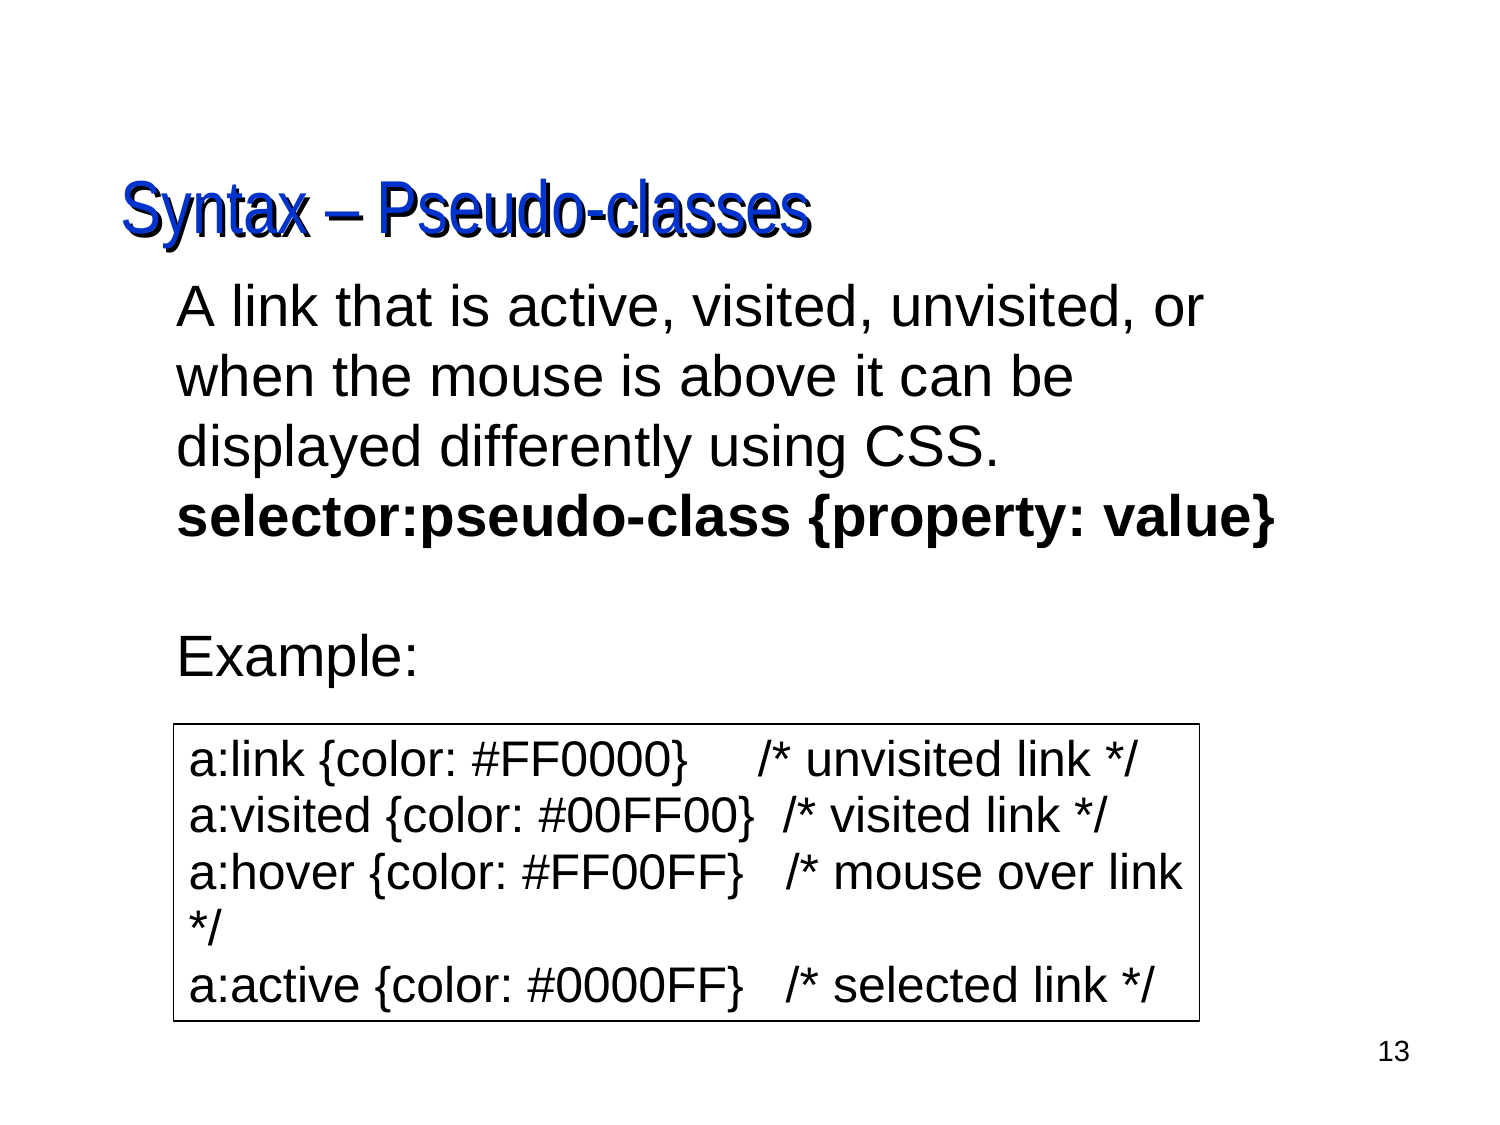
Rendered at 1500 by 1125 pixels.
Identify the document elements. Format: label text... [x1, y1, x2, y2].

text_box Syntax – Pseudo-classes [105, 151, 1469, 257]
text_box a:link {color: #FF0000} /* unvisited link */ a:visited {color: #00FF00} /* visited link */ a:hover {color: #FF00FF} /* mouse over link */ a:active {color: #0000FF} /* selected link */ [173, 723, 1200, 1021]
text_box A link that is active, visited, unvisited, or when the mouse is above it can be displayed differently using CSS. selector:pseudo-class {property: value} Example: [161, 260, 1352, 876]
